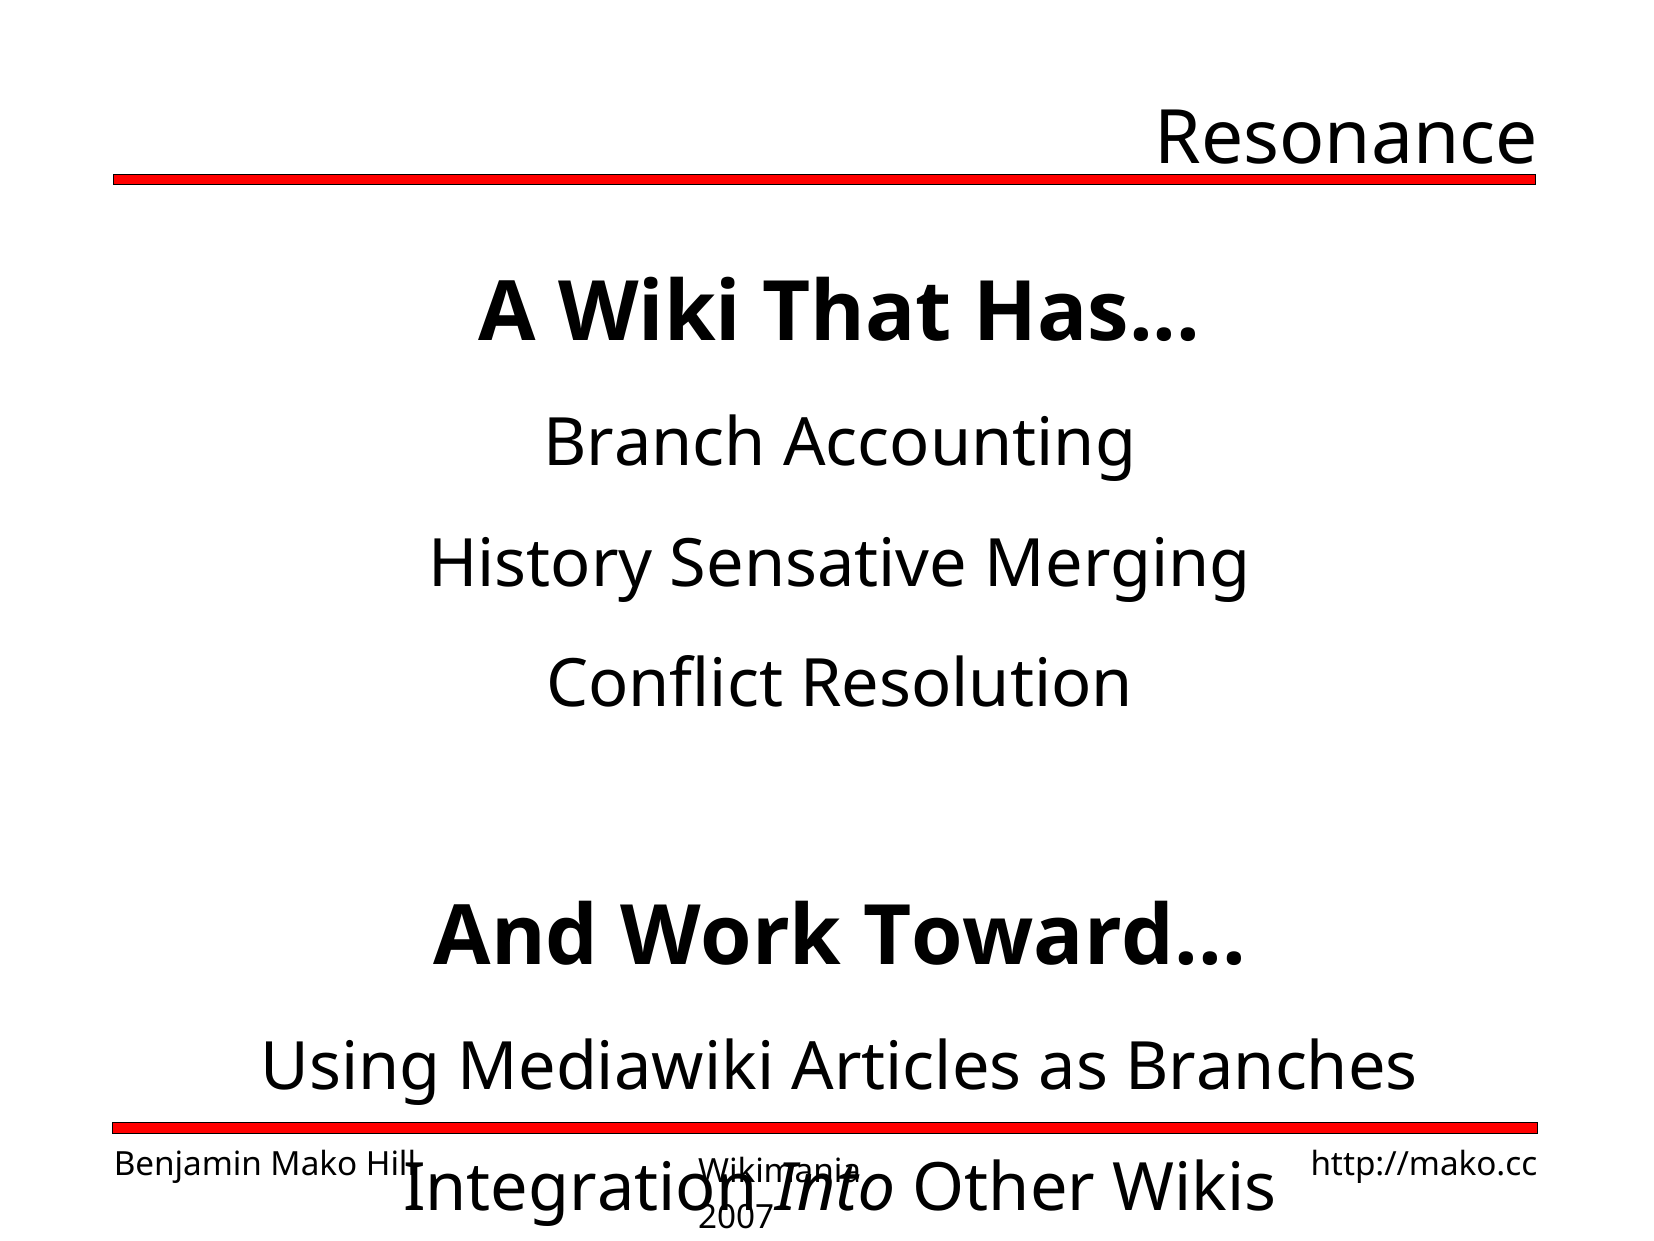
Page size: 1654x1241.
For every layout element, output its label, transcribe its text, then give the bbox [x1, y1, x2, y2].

list A Wiki That Has... Branch Accounting History Sensative Merging Conflict Resolution And Work Toward... Using Mediawiki Articles as Branches Integration Into Other Wikis [133, 251, 1530, 1089]
title Resonance [125, 70, 1538, 198]
